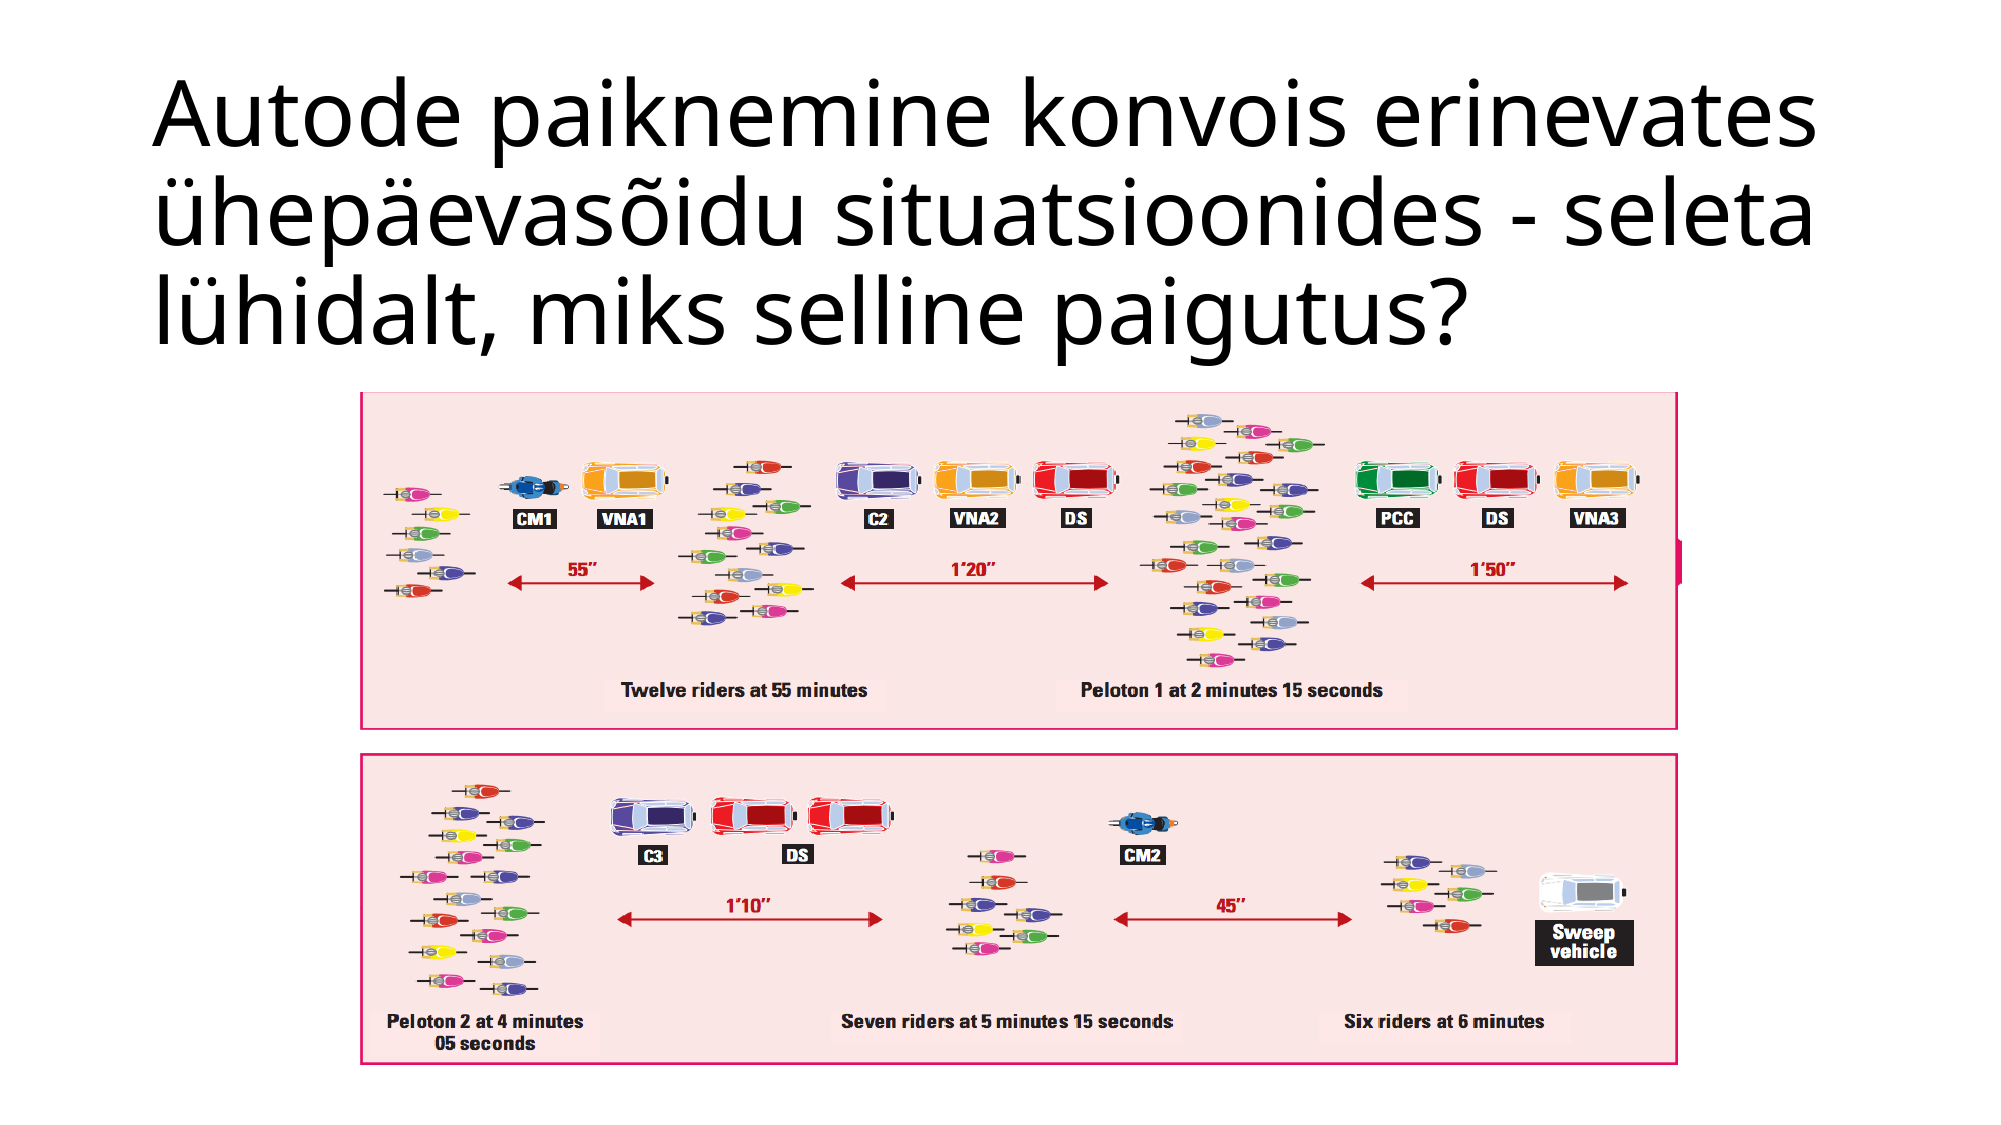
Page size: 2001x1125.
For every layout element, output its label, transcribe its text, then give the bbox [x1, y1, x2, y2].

picture [360, 392, 1682, 1066]
title Autode paiknemine konvois erinevates ühepäevasõidu situatsioonides - seleta lühidalt, miks selline paigutus? [137, 59, 1863, 278]
